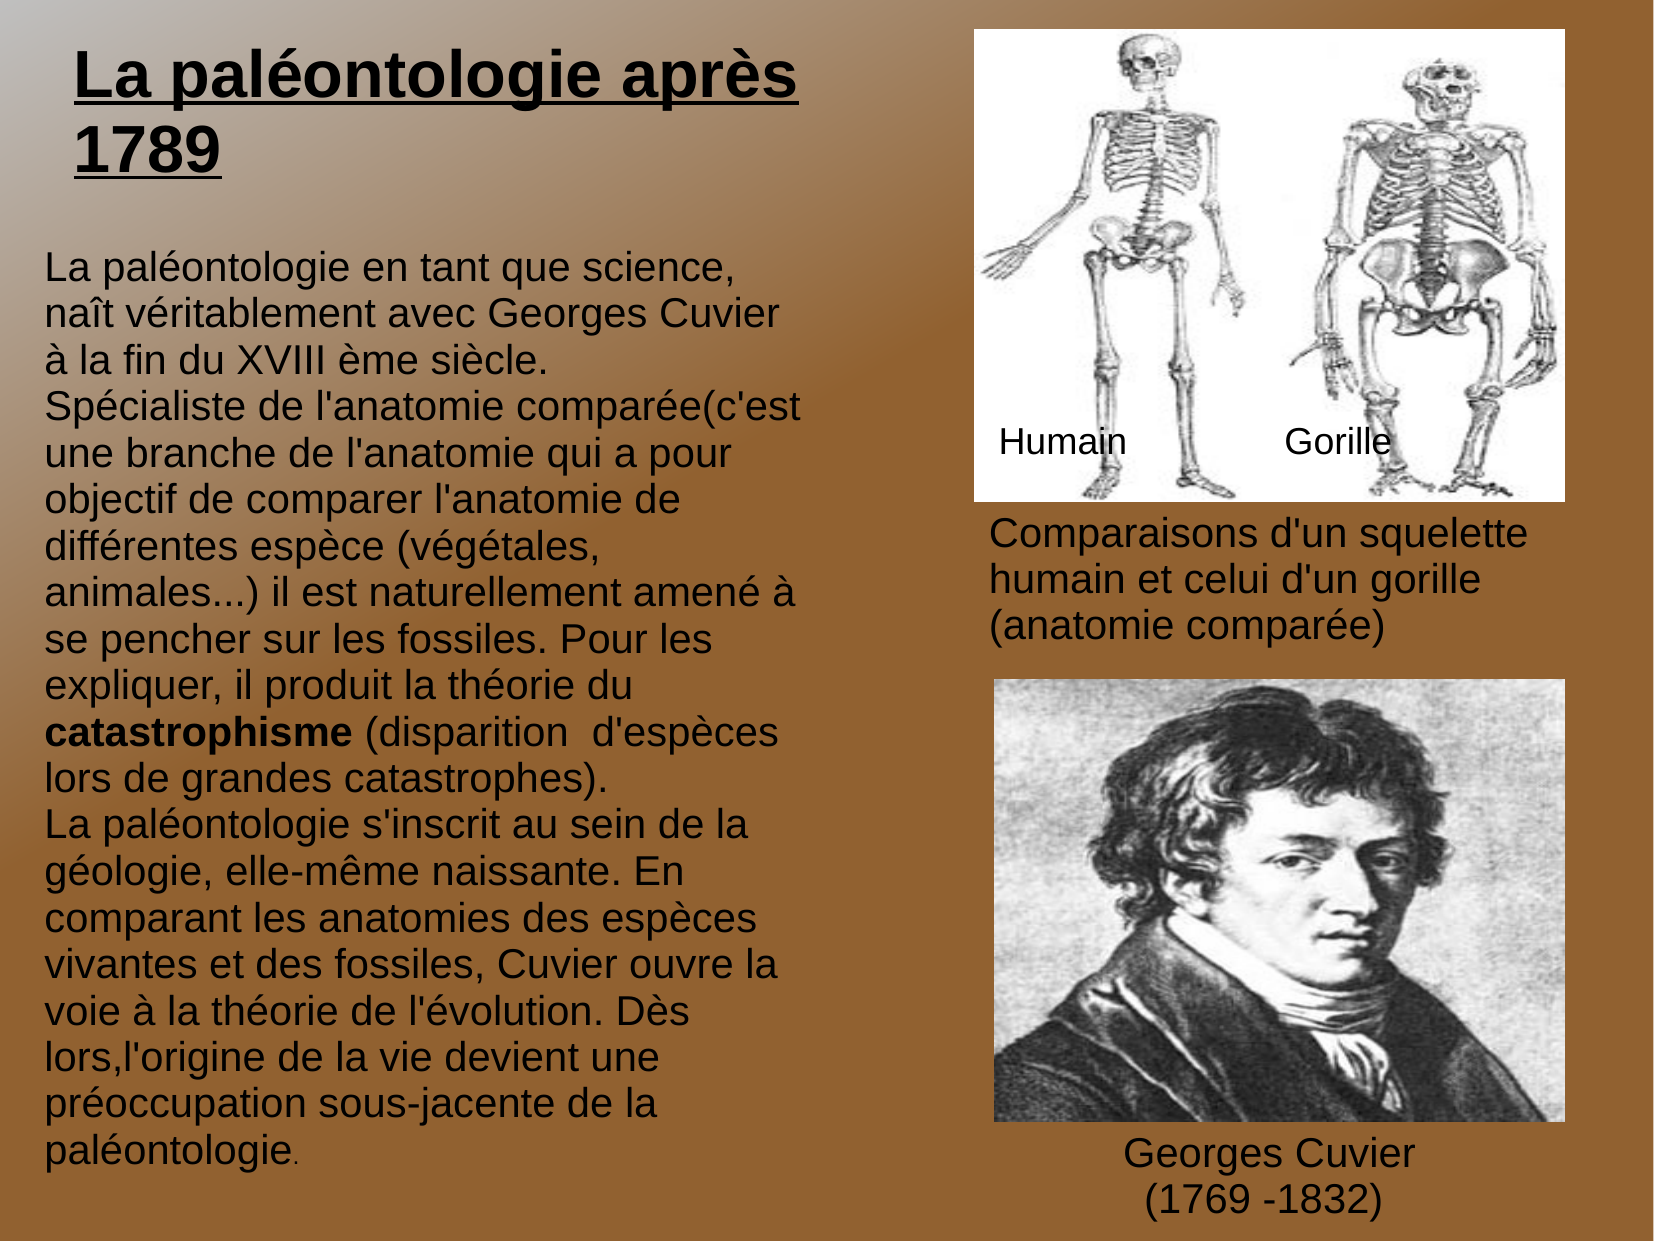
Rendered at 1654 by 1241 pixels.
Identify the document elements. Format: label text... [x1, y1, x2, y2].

picture [974, 29, 1565, 501]
text_box Comparaisons d'un squelette humain et celui d'un gorille (anatomie comparée) [974, 501, 1654, 658]
text_box Georges Cuvier (1769 -1832) [1003, 1122, 1536, 1231]
picture [994, 679, 1565, 1123]
text_box La paléontologie en tant que science, naît véritablement avec Georges Cuvier à la fin du XVIII ème siècle. Spécialiste de l'anatomie comparée(c'est une branche de l'anatomie qui a pour objectif de comparer l'anatomie de différentes espèce (végétales, animales...) il est naturellement amené à se pencher sur les fossiles. Pour les expliquer, il produit la théorie du catastrophisme (disparition d'espèces lors de grandes catastrophes). La paléontologie s'inscrit au sein de la géologie, elle-même naissante. En comparant les anatomies des espèces vivantes et des fossiles, Cuvier ouvre la voie à la théorie de l'évolution. Dès lors,l'origine de la vie devient une préoccupation sous-jacente de la paléontologie. [29, 236, 827, 1241]
text_box Gorille [1269, 413, 1477, 471]
text_box Humain [915, 413, 1211, 471]
text_box La paléontologie après 1789 [59, 29, 945, 194]
